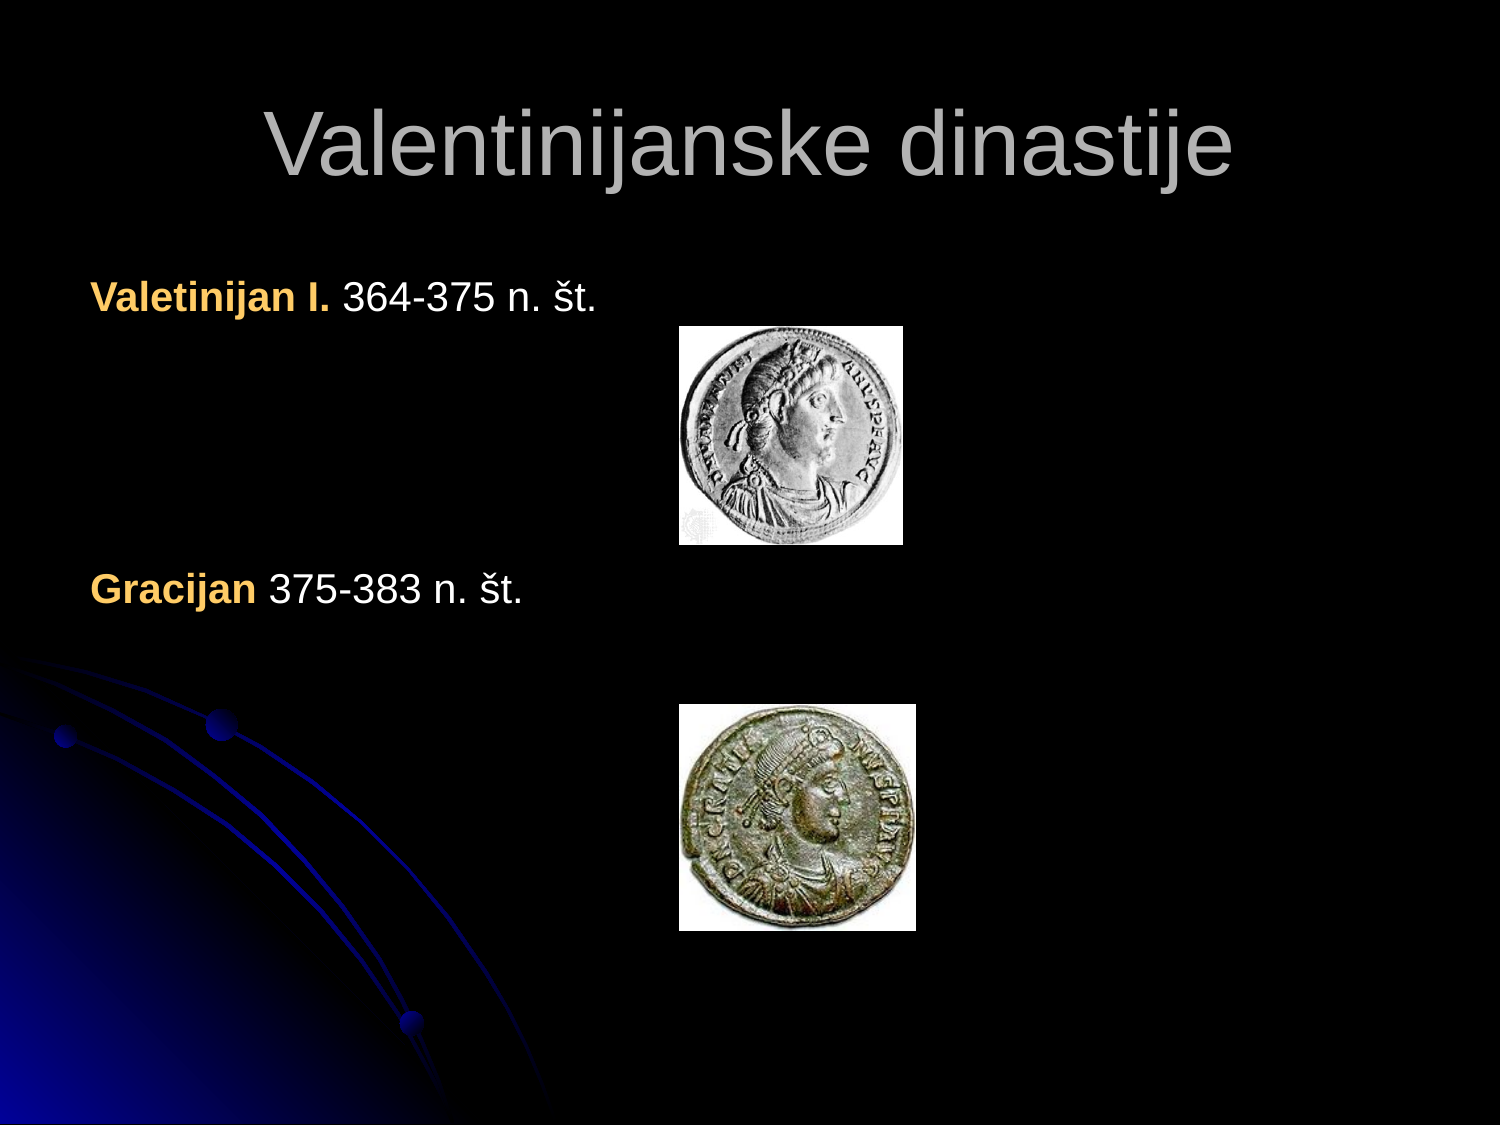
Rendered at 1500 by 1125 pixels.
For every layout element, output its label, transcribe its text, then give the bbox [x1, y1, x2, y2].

list Valetinijan I. 364-375 n. št. Gracijan 375-383 n. št. [75, 262, 1425, 1006]
title Valentinijanske dinastije [75, 45, 1425, 233]
picture [679, 704, 916, 931]
picture [679, 326, 903, 545]
